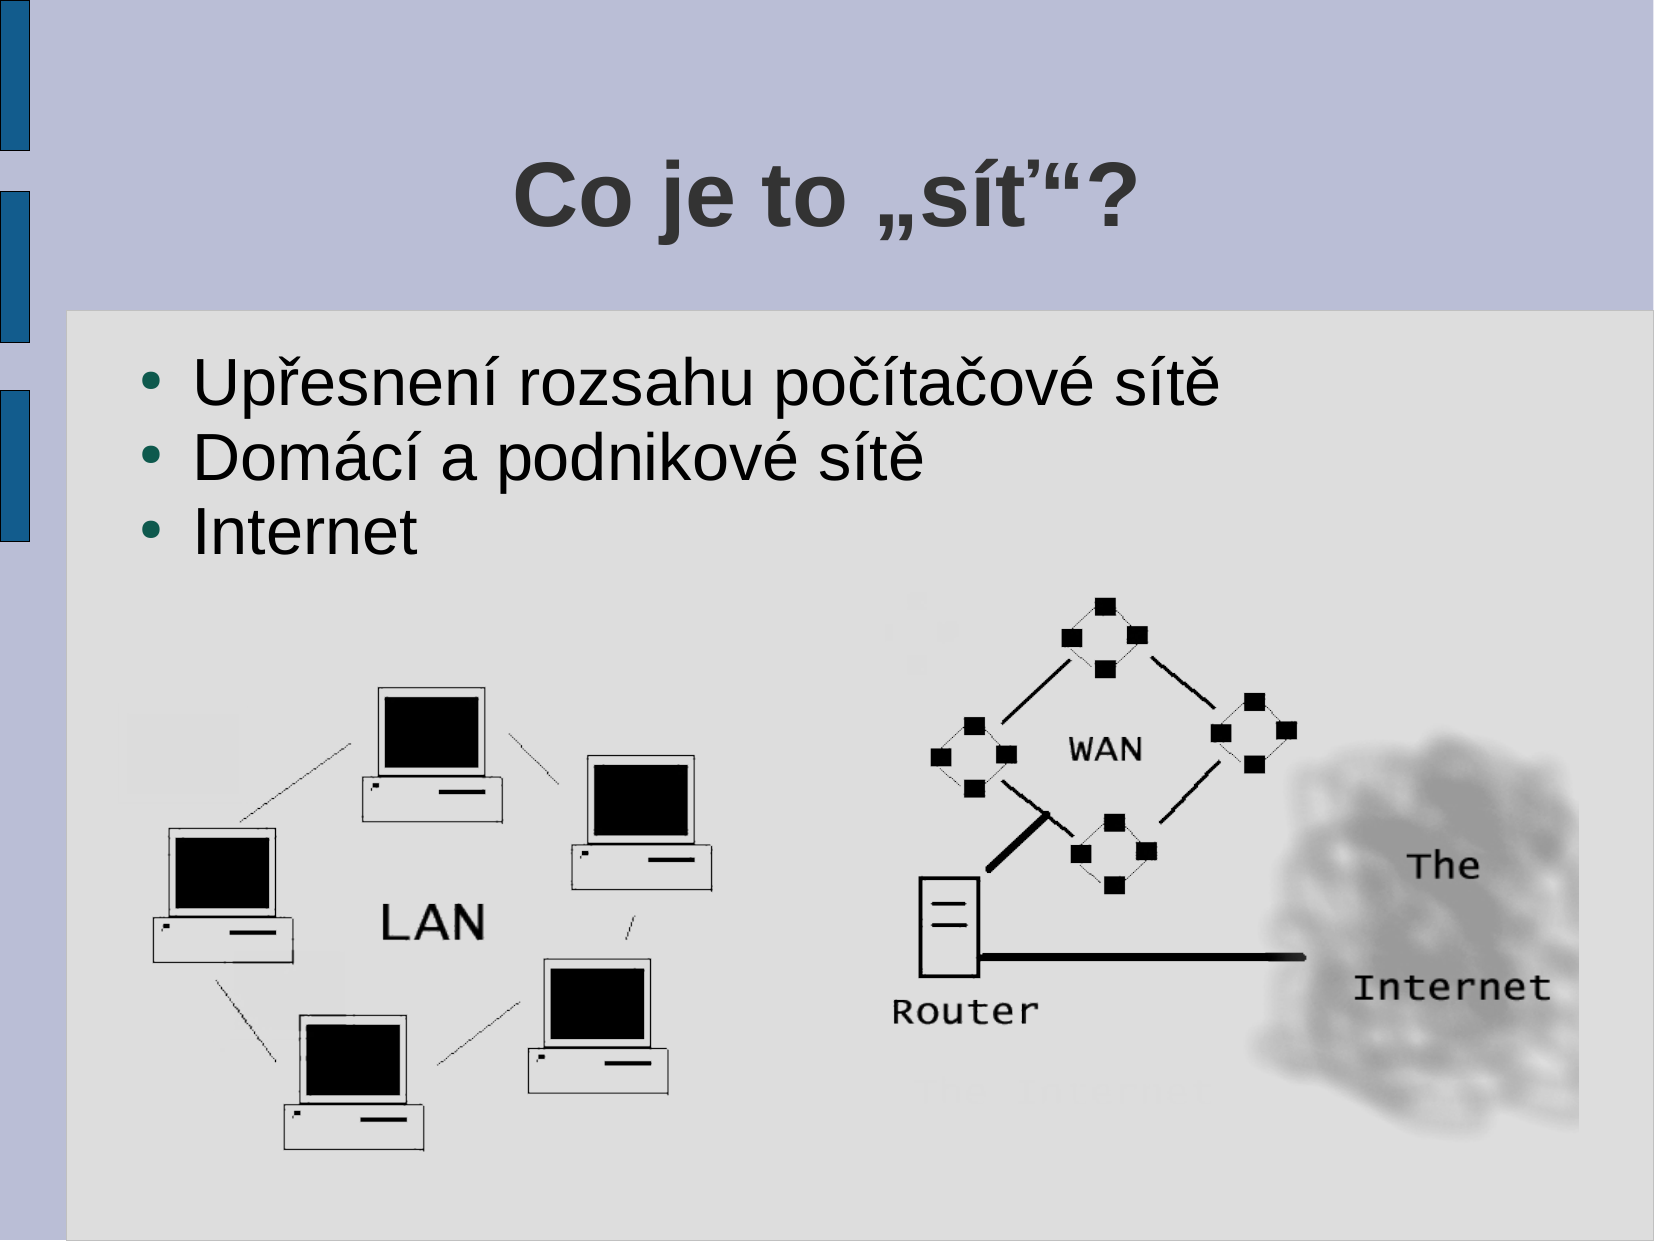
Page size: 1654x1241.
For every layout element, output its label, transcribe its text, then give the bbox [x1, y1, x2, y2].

picture [118, 669, 739, 1182]
list Upřesnení rozsahu počítačové sítě Domácí a podnikové sítě Internet [121, 344, 1270, 591]
title Co je to „síť“? [121, 91, 1534, 299]
picture [885, 592, 1579, 1152]
